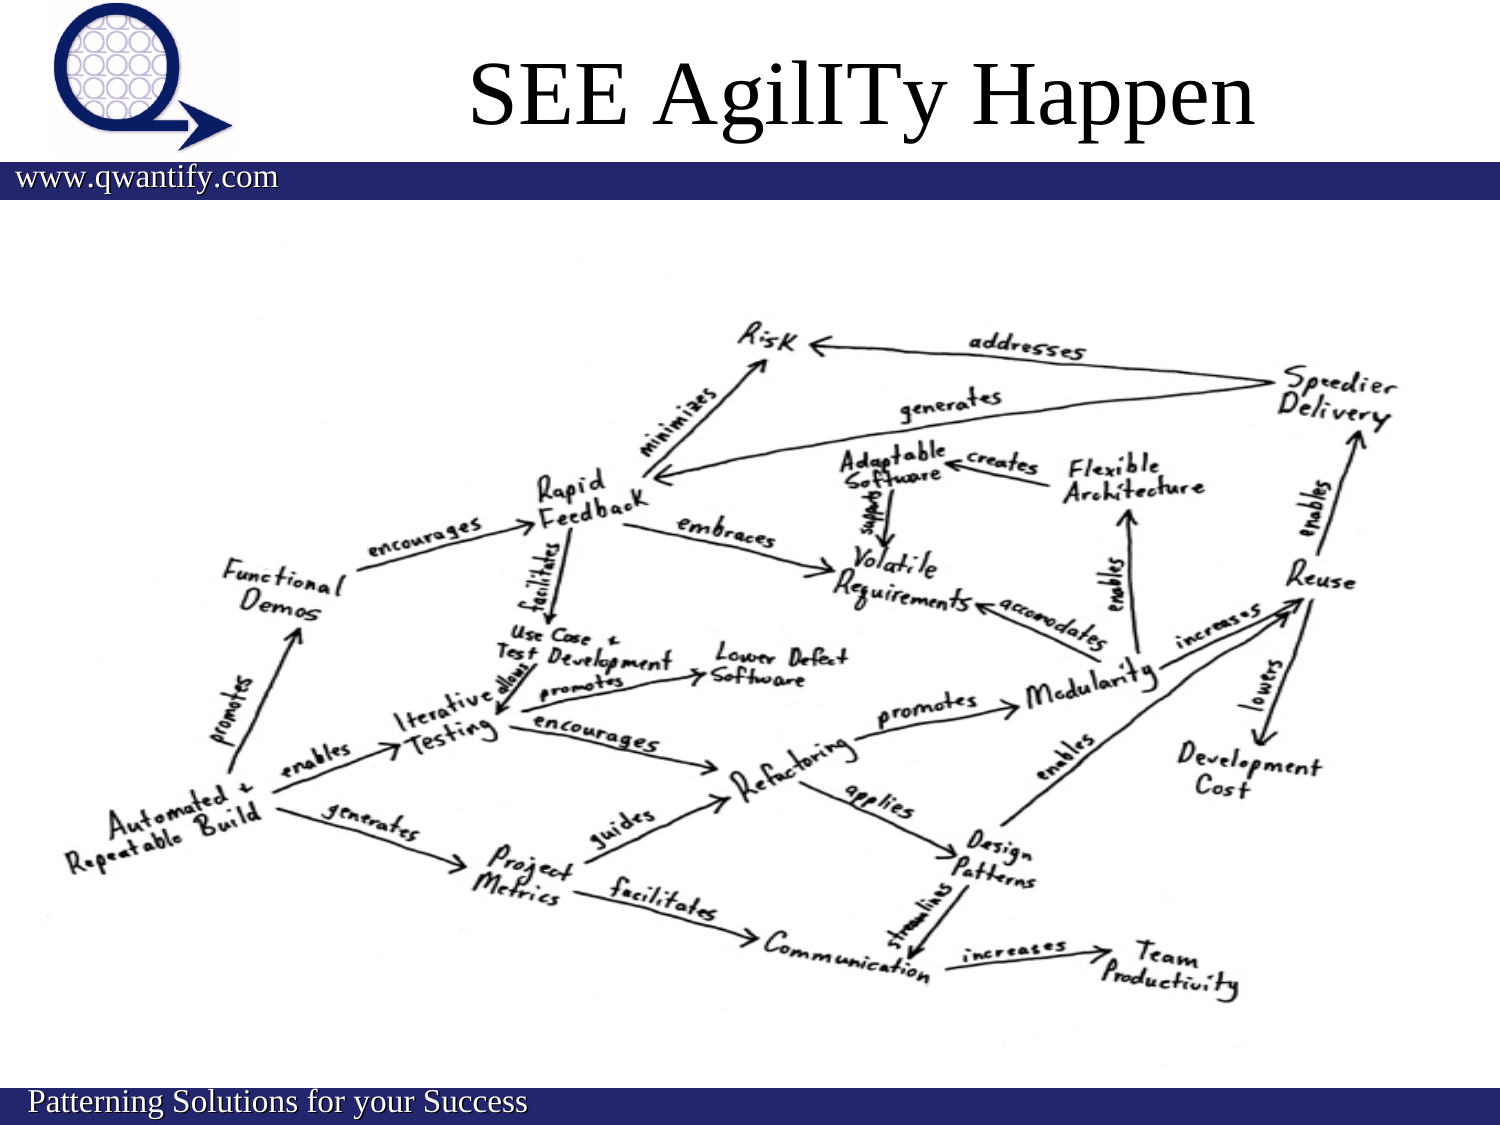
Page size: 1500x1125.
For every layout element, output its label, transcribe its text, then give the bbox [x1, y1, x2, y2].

title SEE AgilITy Happen [262, 0, 1463, 188]
picture [0, 162, 1500, 200]
picture [50, 0, 238, 157]
picture [0, 201, 1500, 1125]
